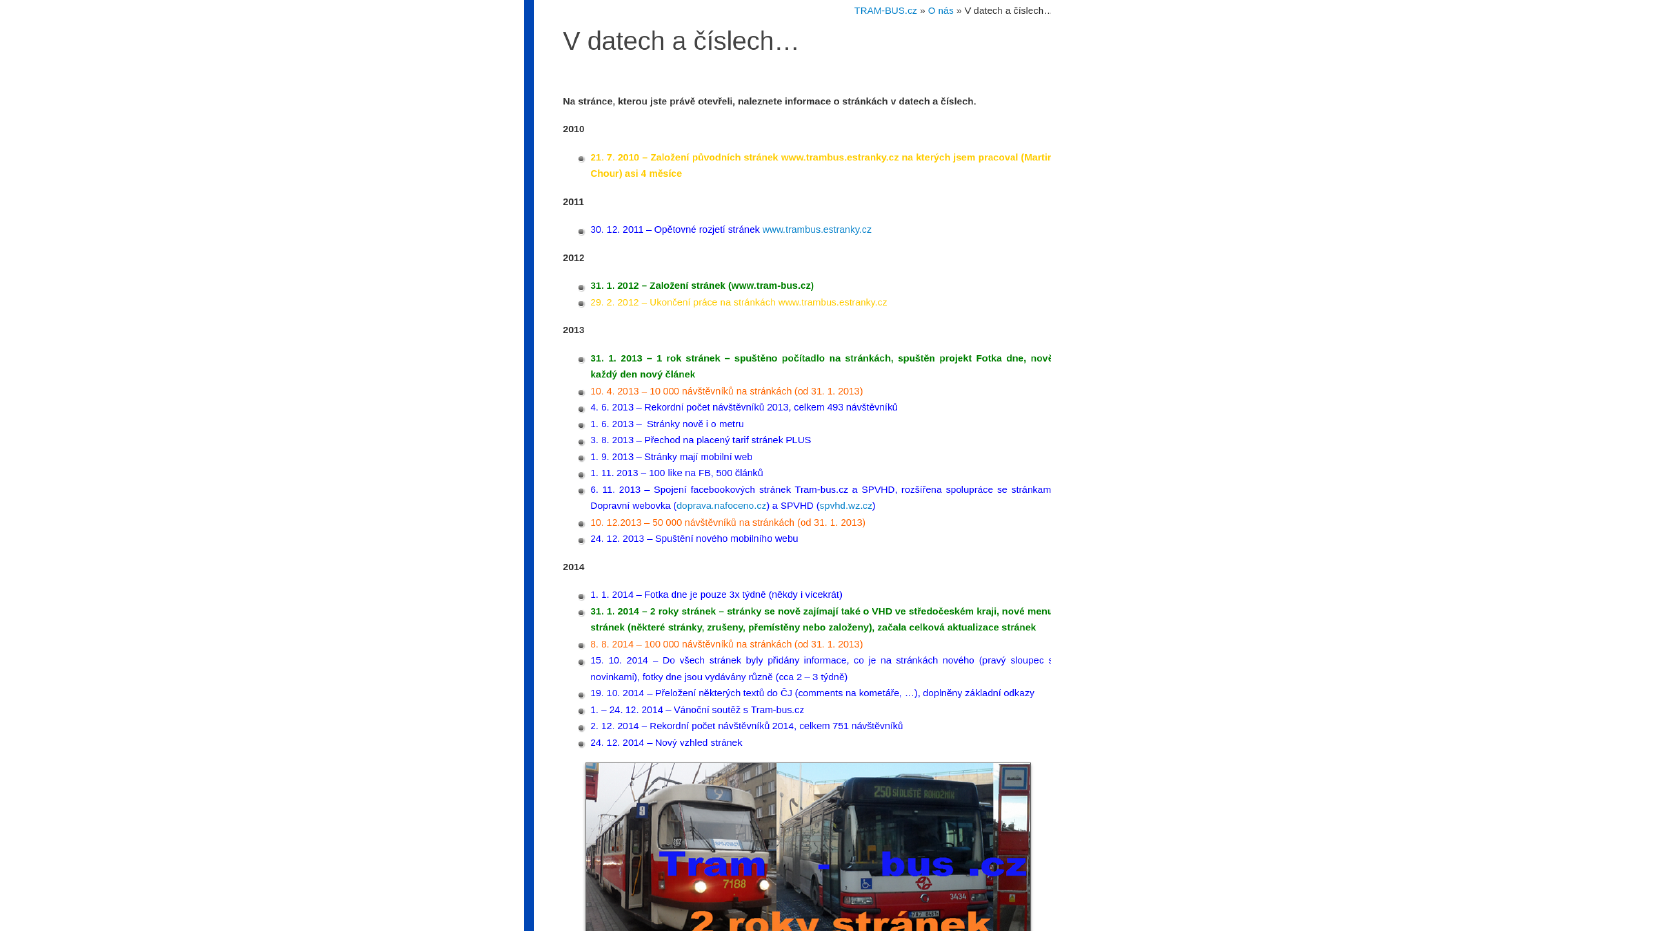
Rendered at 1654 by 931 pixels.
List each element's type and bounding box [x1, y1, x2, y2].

picture [524, 0, 1051, 931]
